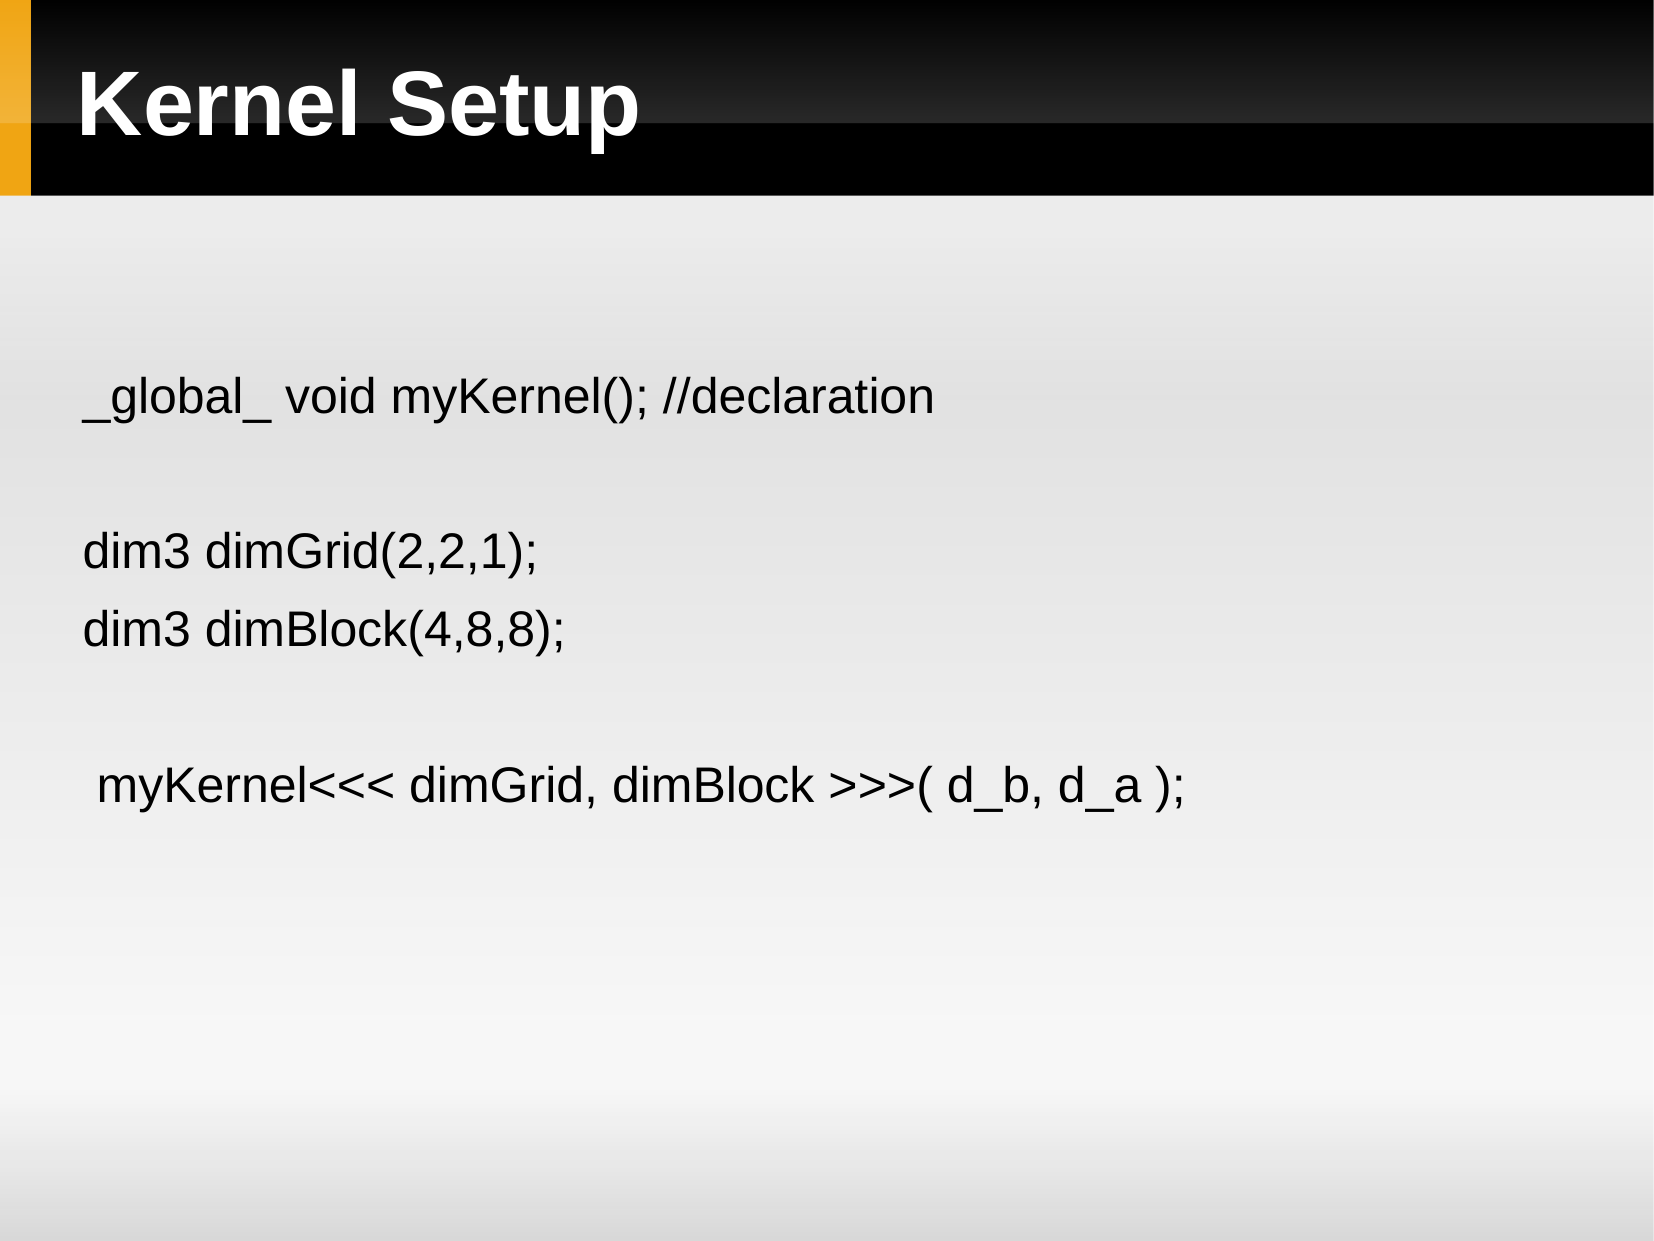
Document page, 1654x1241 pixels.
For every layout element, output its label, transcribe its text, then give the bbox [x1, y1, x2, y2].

picture [0, 0, 1654, 1241]
title Kernel Setup [76, 7, 1565, 200]
list _global_ void myKernel(); //declaration dim3 dimGrid(2,2,1); dim3 dimBlock(4,8,8); myKernel<<< dimGrid, dimBlock >>>( d_b, d_a ); [82, 290, 1571, 1094]
